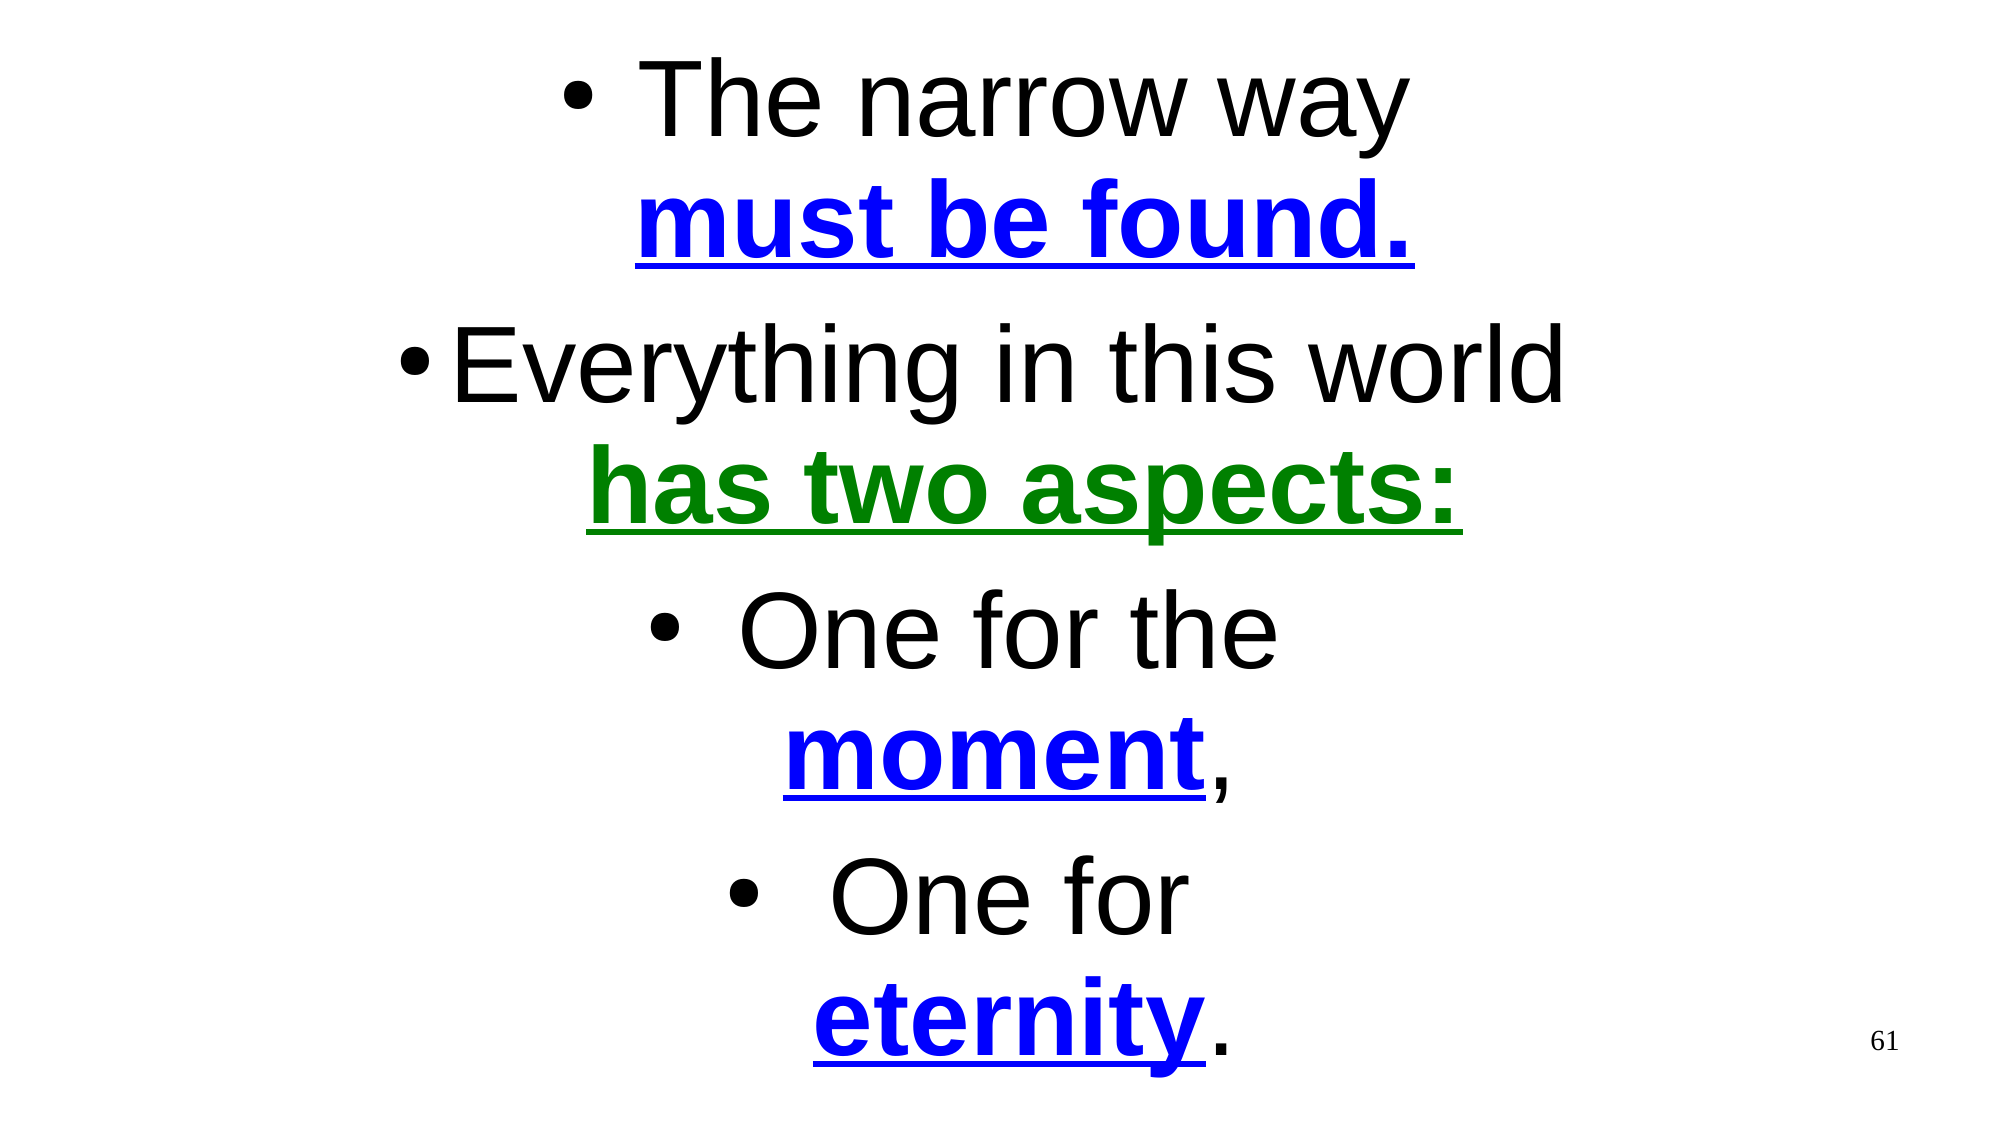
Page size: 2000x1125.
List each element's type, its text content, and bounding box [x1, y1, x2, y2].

list The narrow way must be found. Everything in this world has two aspects: One for the moment, One for eternity. [37, 37, 1951, 1088]
